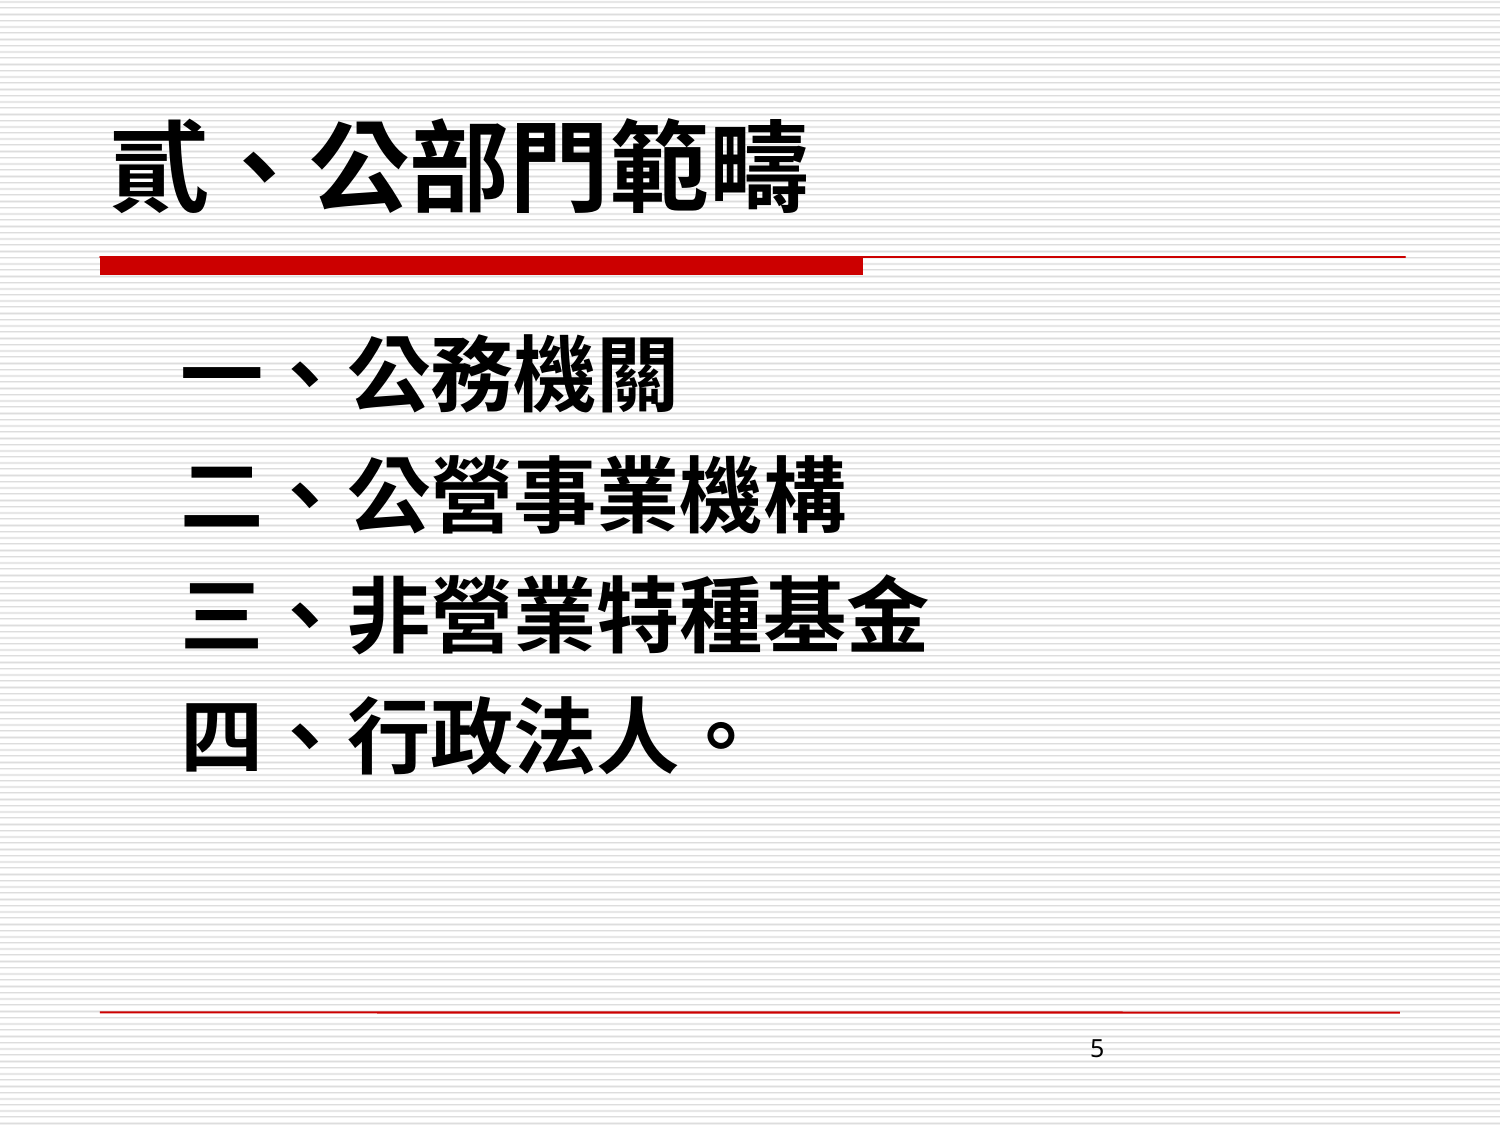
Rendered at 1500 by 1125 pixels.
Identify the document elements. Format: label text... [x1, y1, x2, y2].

list 一、公務機關 二、公營事業機構 三、非營業特種基金 四、行政法人。 [88, 314, 1402, 988]
title 貳、公部門範疇 [94, 78, 1407, 232]
text_box [1074, 1024, 1400, 1103]
